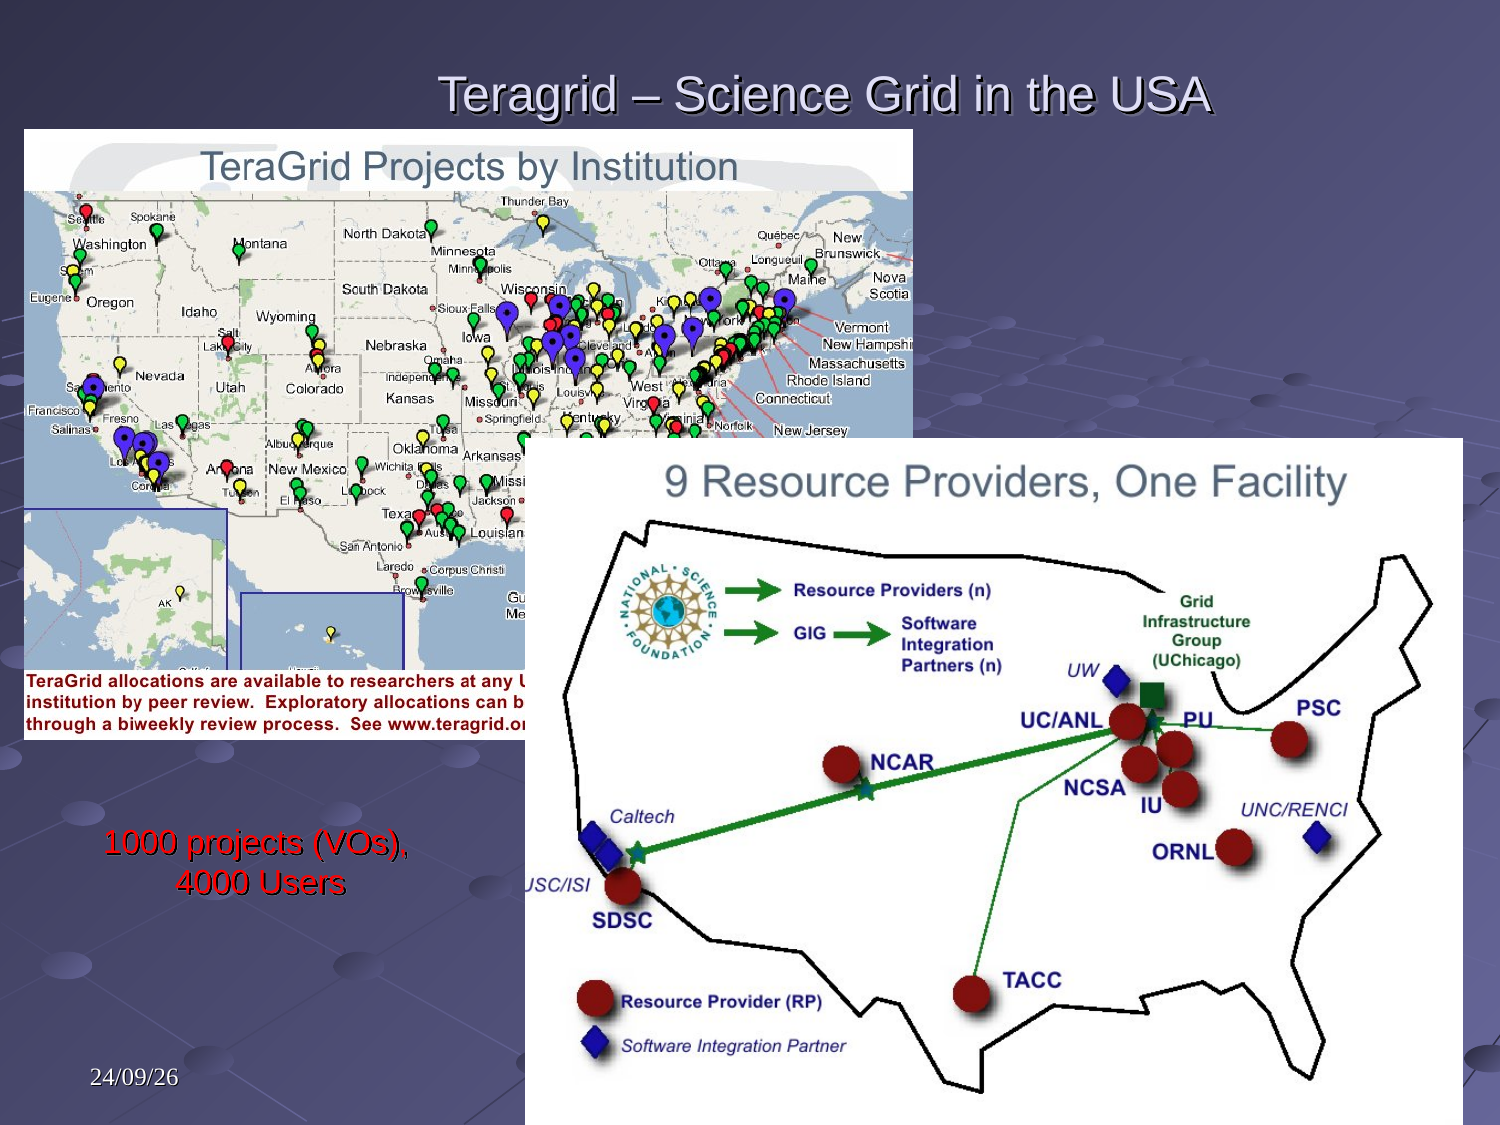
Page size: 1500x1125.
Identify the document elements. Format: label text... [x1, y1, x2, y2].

title Teragrid – Science Grid in the USA [187, 0, 1463, 188]
text_box 1000 projects (VOs), 4000 Users [87, 812, 424, 908]
picture [24, 129, 1463, 1125]
